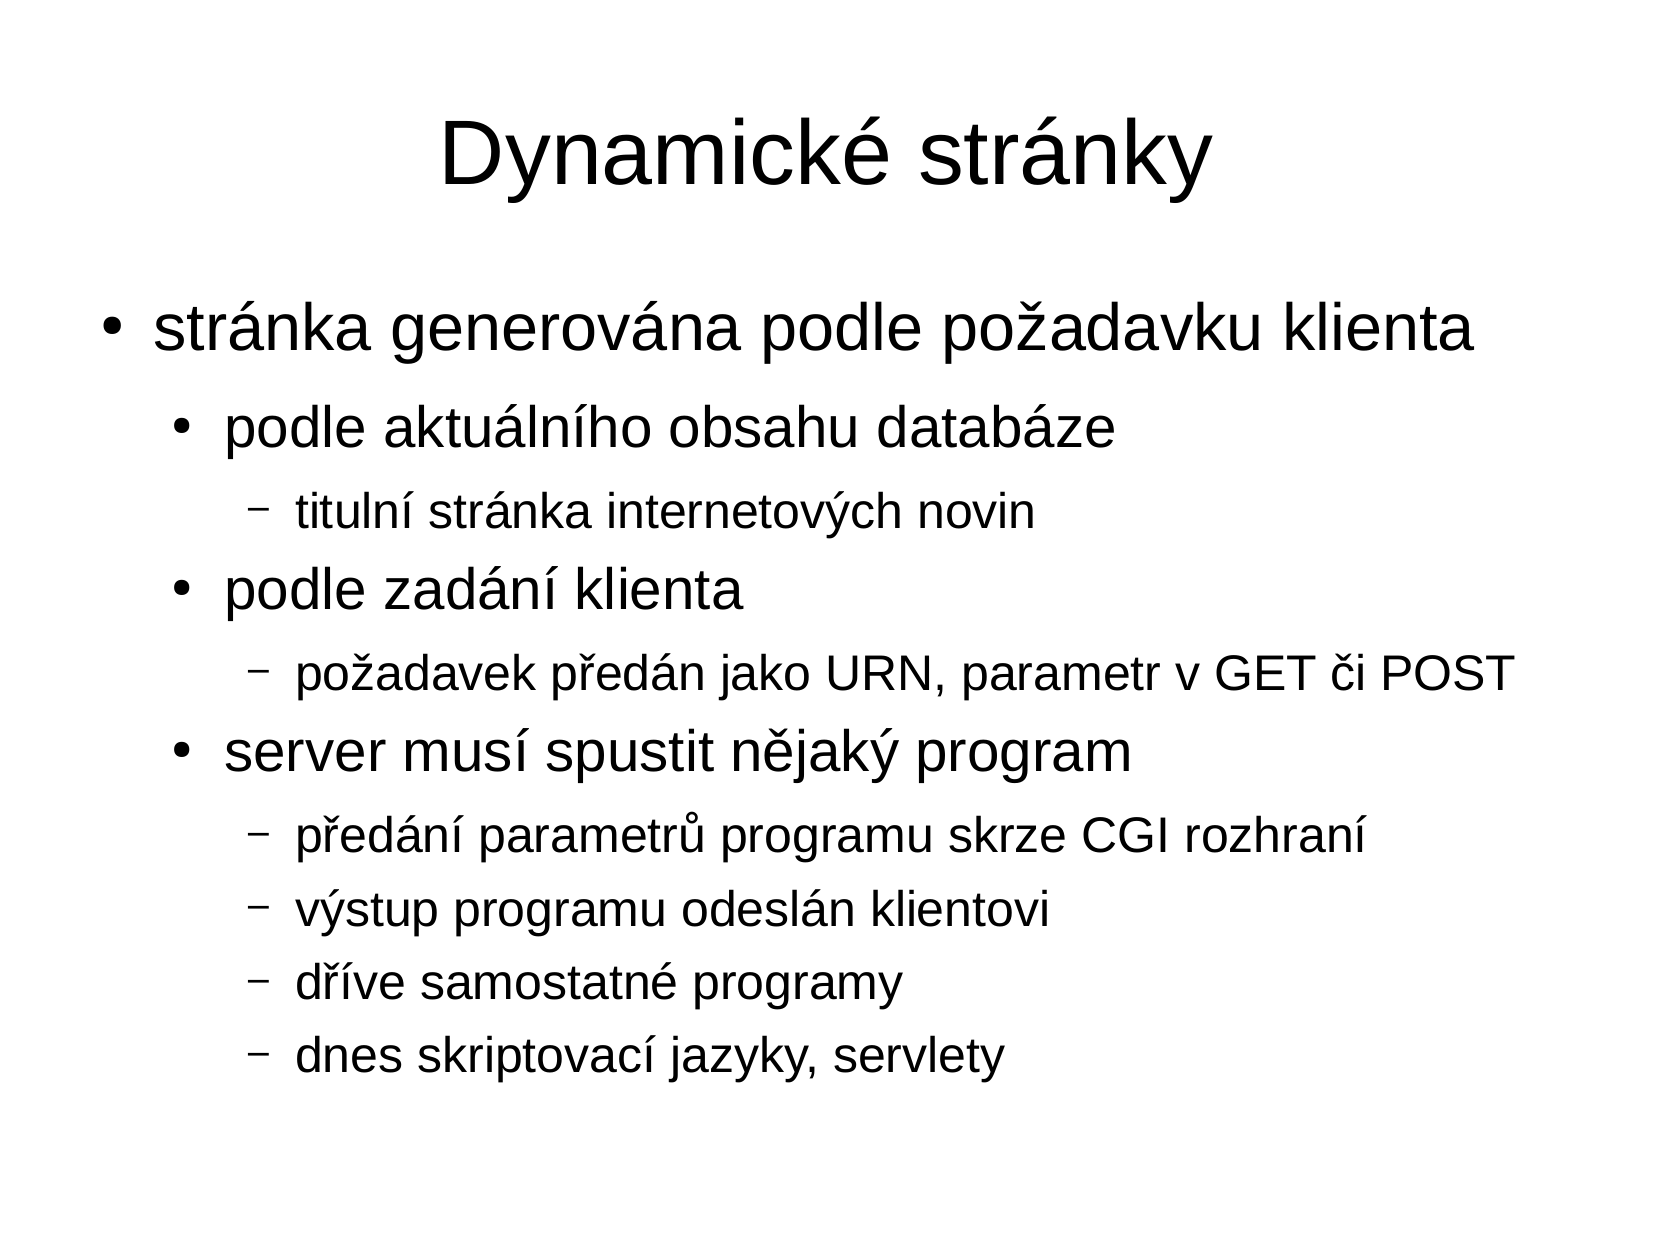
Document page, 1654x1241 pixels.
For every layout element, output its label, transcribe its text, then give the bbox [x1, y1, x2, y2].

title Dynamické stránky [82, 49, 1571, 257]
list stránka generována podle požadavku klienta podle aktuálního obsahu databáze titulní stránka internetových novin podle zadání klienta požadavek předán jako URN, parametr v GET či POST server musí spustit nějaký program předání parametrů programu skrze CGI rozhraní výstup programu odeslán klientovi dříve samostatné programy dnes skriptovací jazyky, servlety [82, 290, 1571, 1109]
